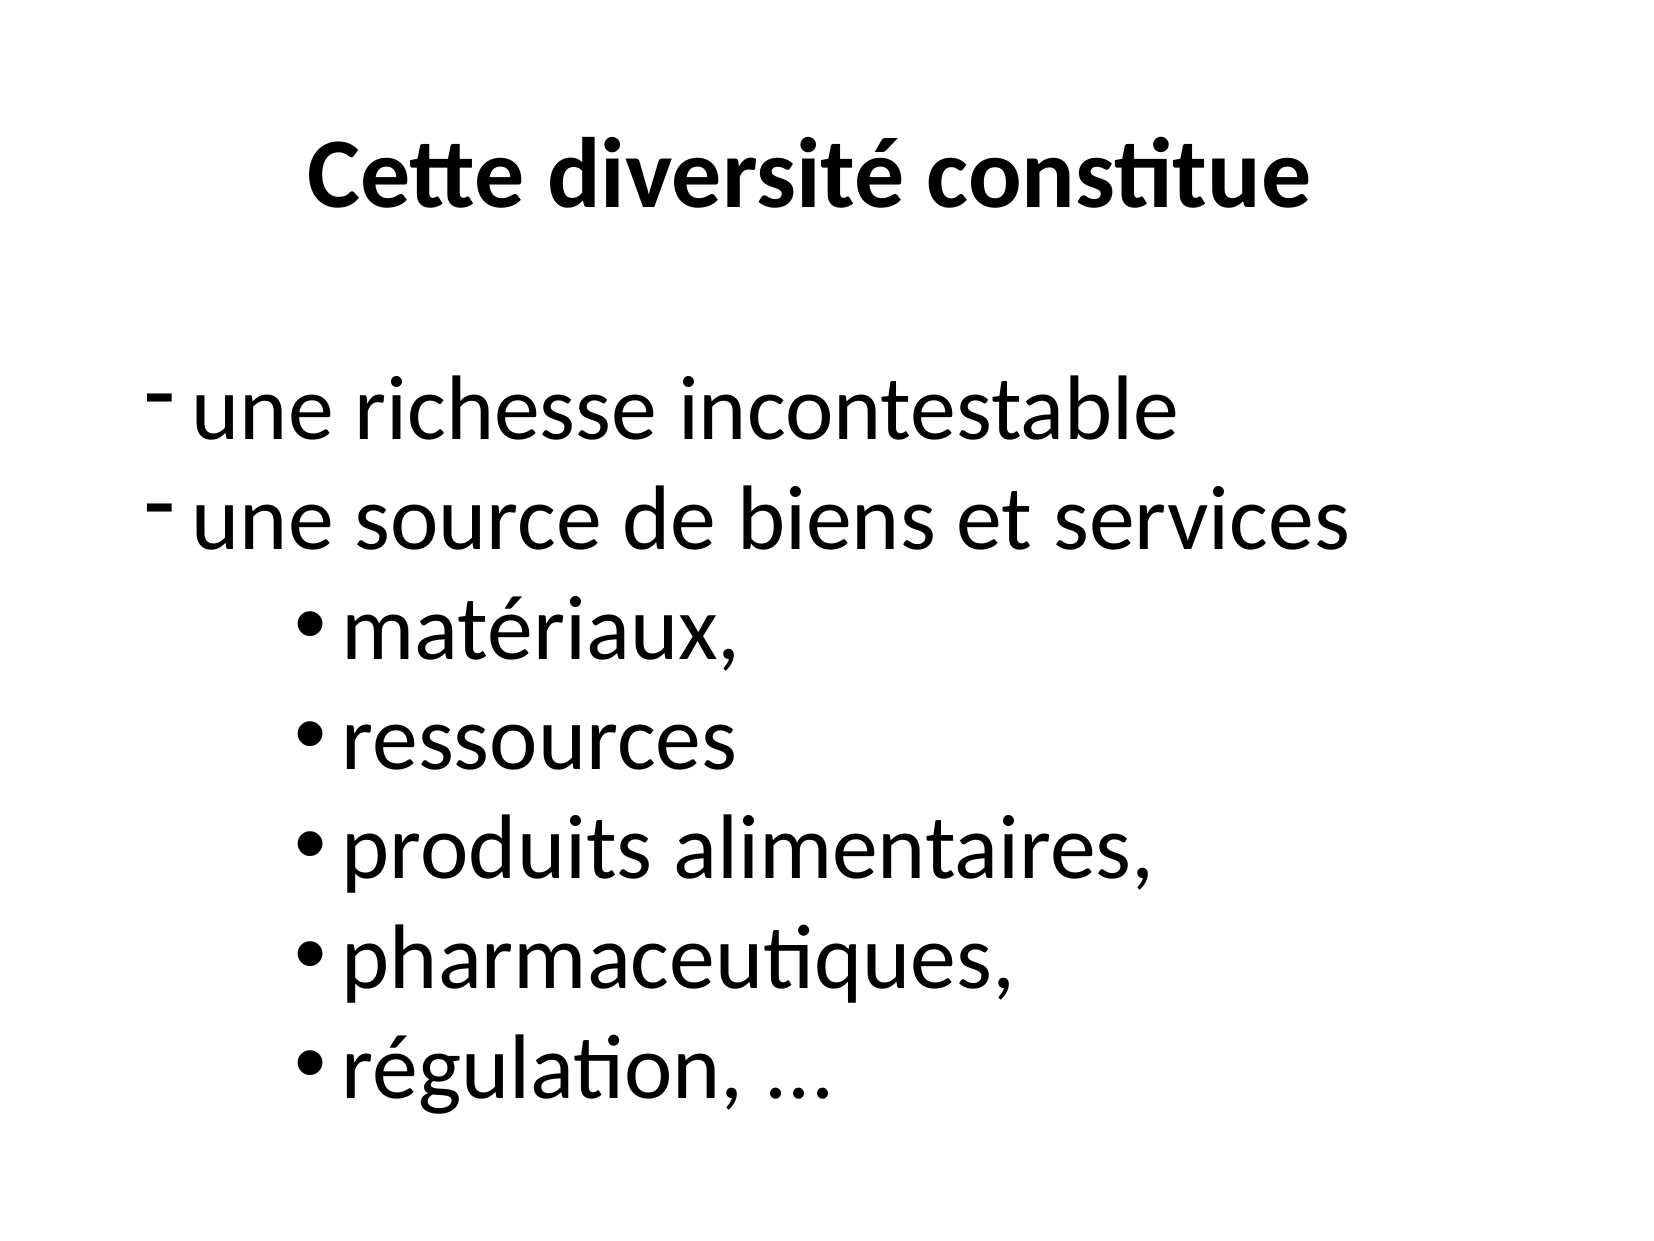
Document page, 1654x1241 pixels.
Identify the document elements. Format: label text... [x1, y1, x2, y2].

text_box Cette diversité constitue une richesse incontestable une source de biens et services matériaux, ressources produits alimentaires, pharmaceutiques, régulation, ... [129, 100, 1512, 1125]
